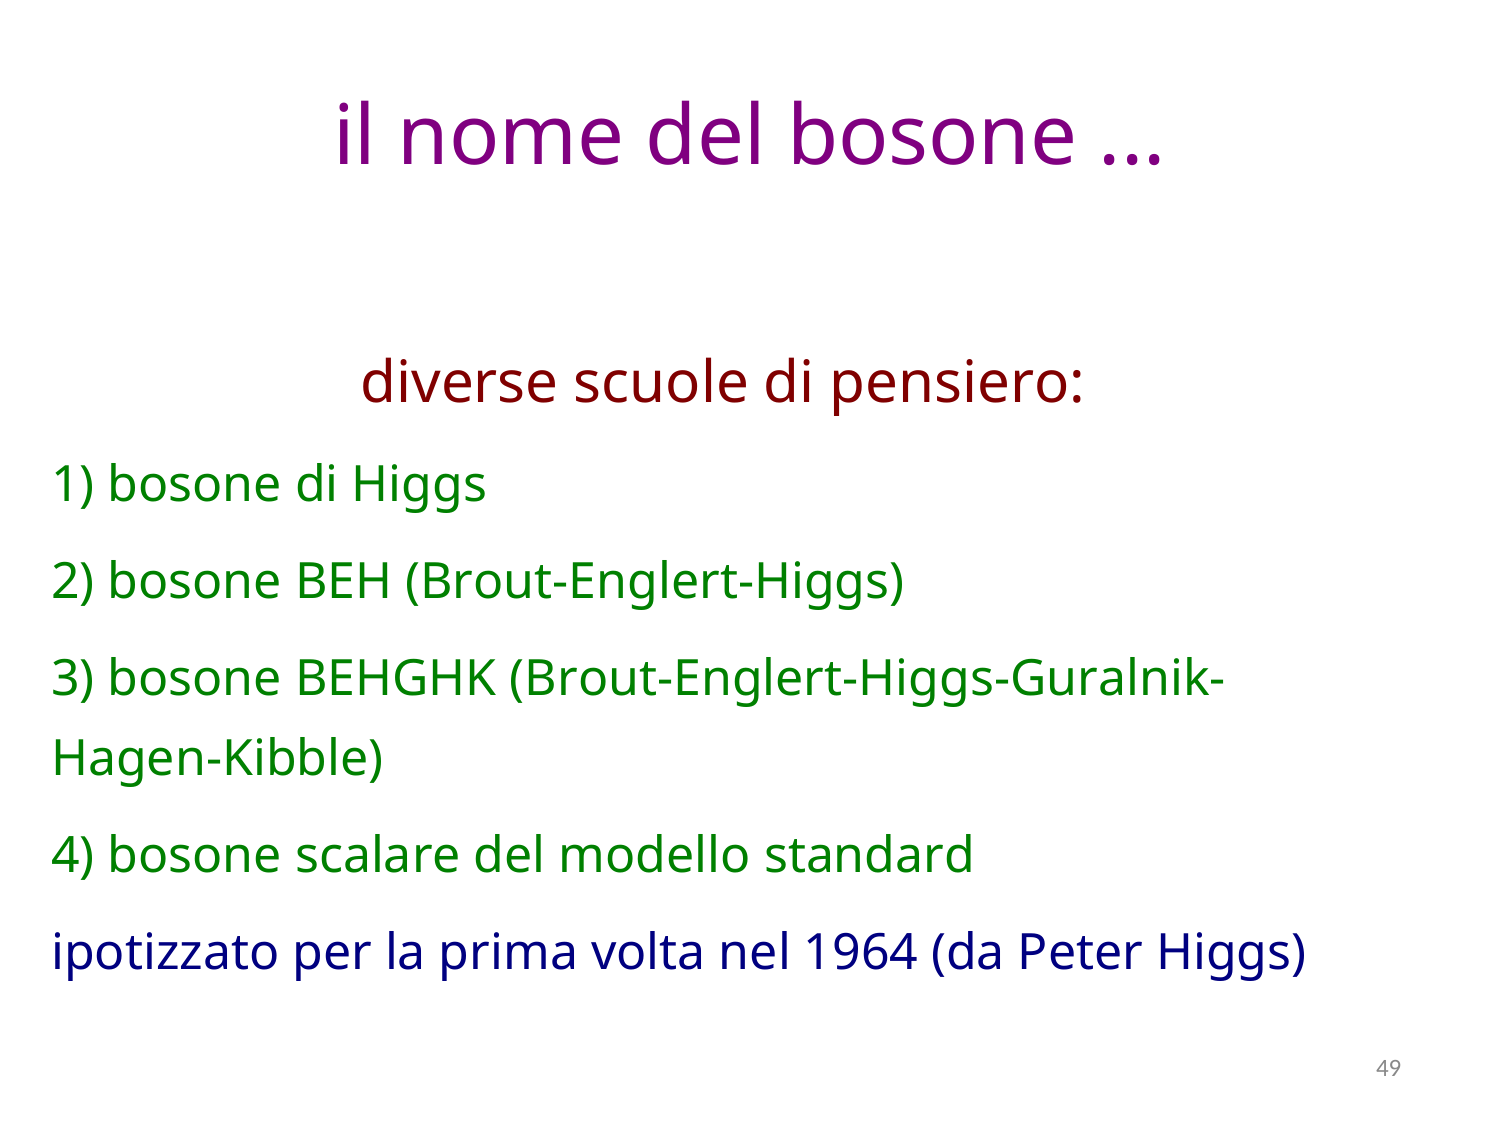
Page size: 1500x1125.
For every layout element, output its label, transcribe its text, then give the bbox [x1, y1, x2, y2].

text_box diverse scuole di pensiero: 1) bosone di Higgs 2) bosone BEH (Brout-Englert-Higgs) 3) bosone BEHGHK (Brout-Englert-Higgs-Guralnik-Hagen-Kibble) 4) bosone scalare del modello standard ipotizzato per la prima volta nel 1964 (da Peter Higgs) [51, 274, 1395, 1027]
text_box il nome del bosone ... [75, 4, 1426, 225]
text_box <numero> [1074, 1042, 1417, 1095]
